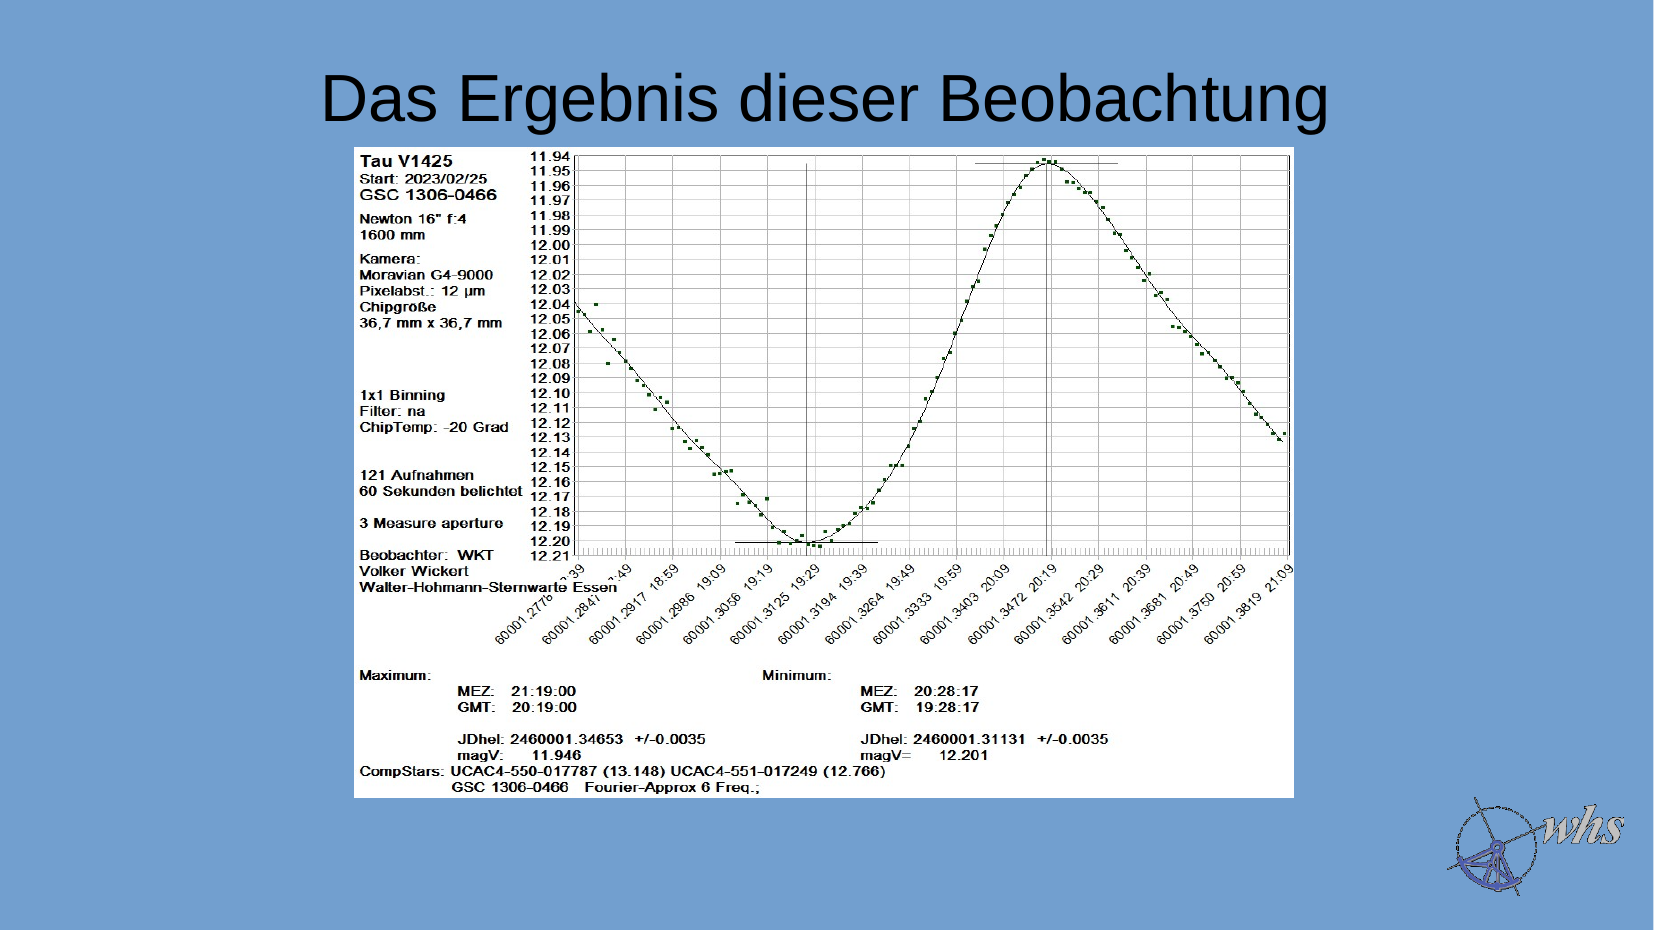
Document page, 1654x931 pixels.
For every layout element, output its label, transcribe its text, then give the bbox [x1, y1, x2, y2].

text_box Das Ergebnis dieser Beobachtung [29, 11, 1622, 237]
picture [1446, 797, 1624, 896]
picture [354, 147, 1294, 798]
